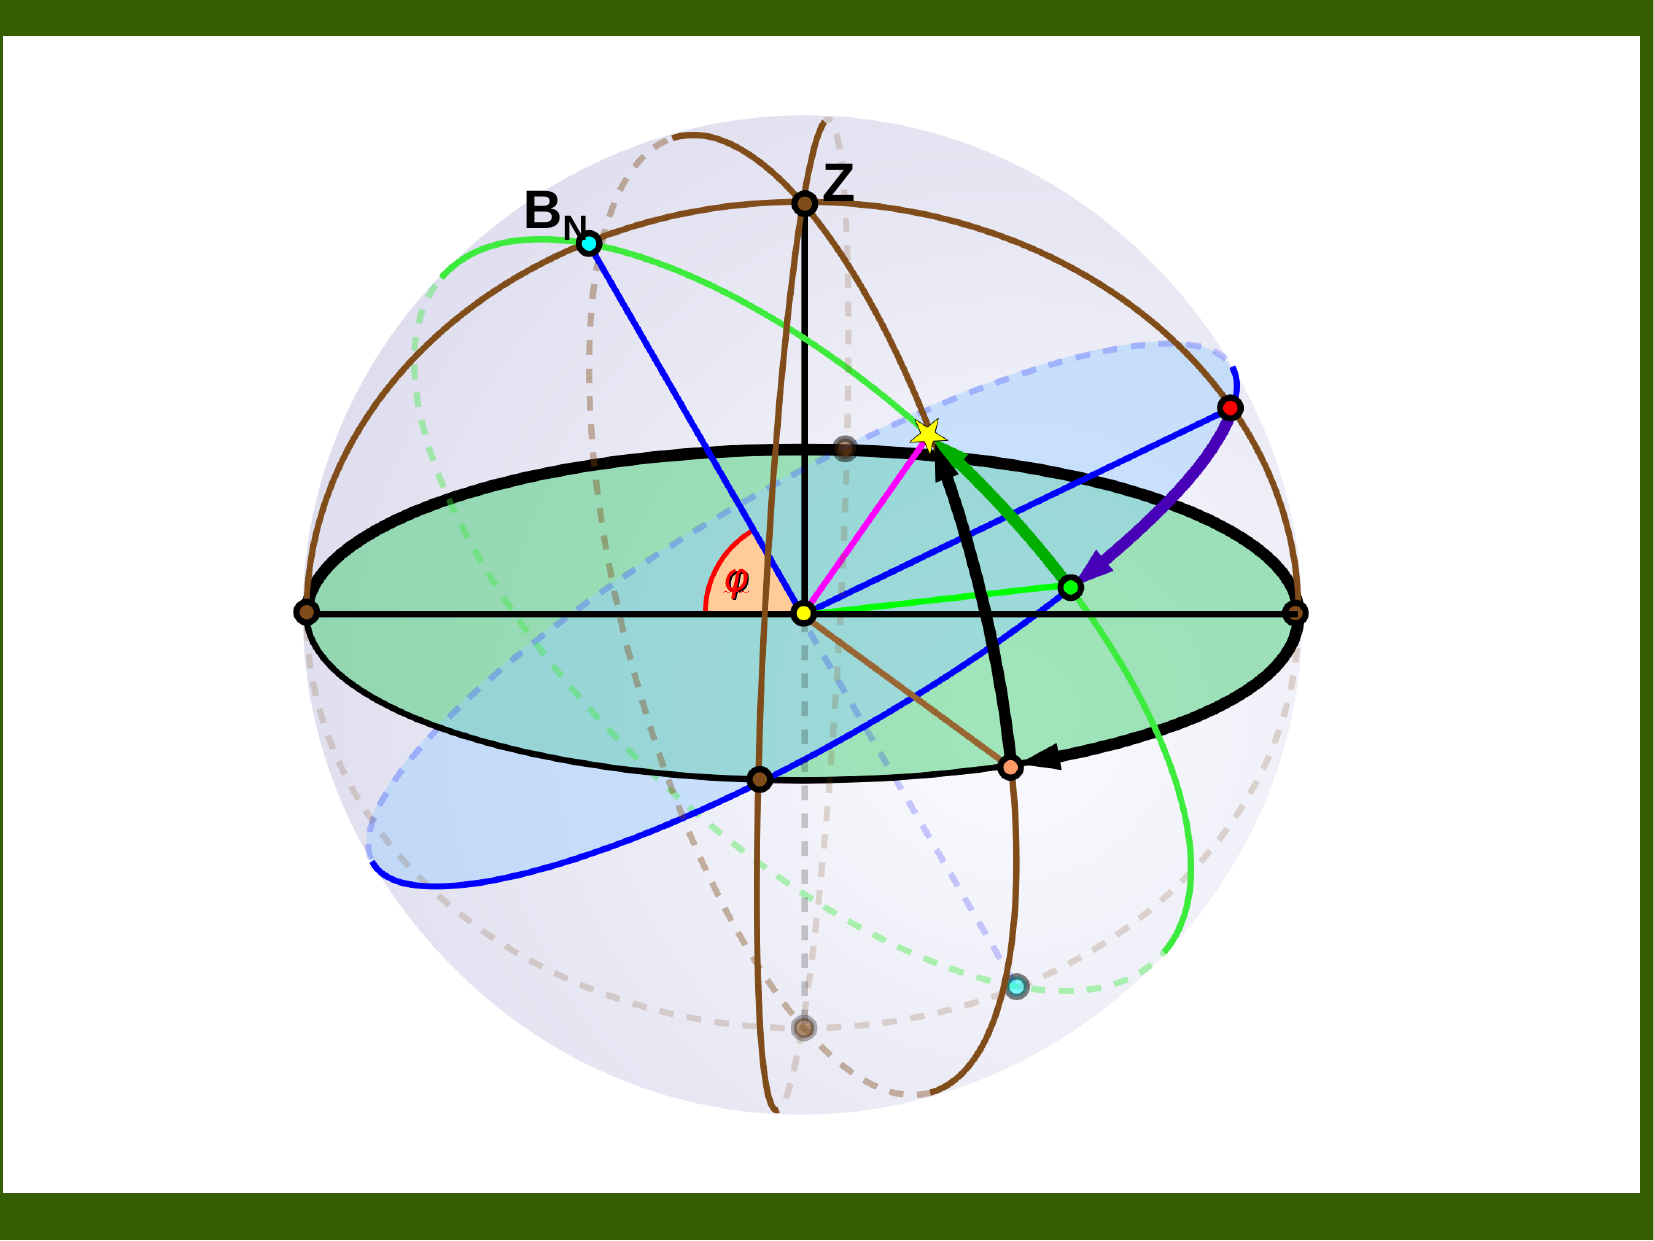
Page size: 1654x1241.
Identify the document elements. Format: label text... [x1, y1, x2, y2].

text_box BN [508, 172, 604, 255]
picture [3, 36, 1640, 1193]
text_box Z [807, 145, 871, 221]
